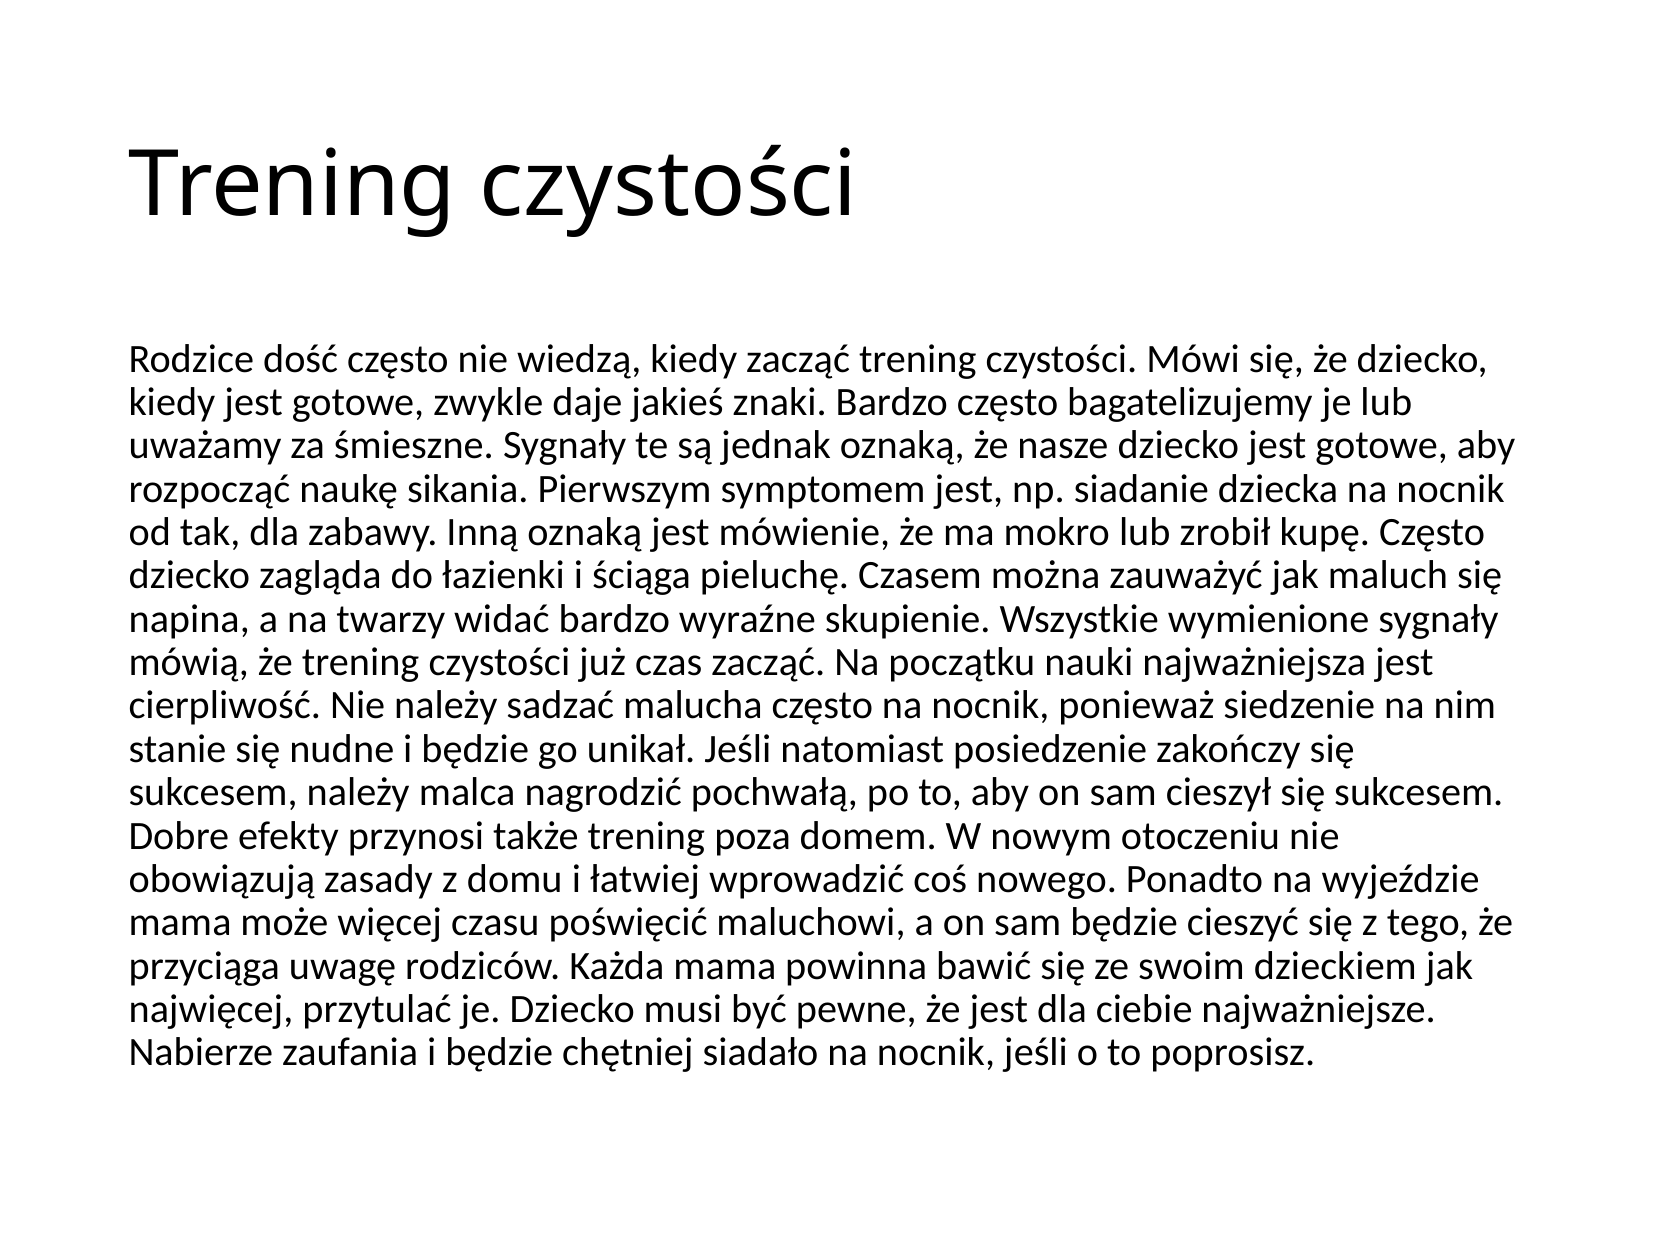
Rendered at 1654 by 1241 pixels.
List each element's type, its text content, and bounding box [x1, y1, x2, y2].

title Trening czystości [113, 65, 1540, 306]
list Rodzice dość często nie wiedzą, kiedy zacząć trening czystości. Mówi się, że dziecko, kiedy jest gotowe, zwykle daje jakieś znaki. Bardzo często bagatelizujemy je lub uważamy za śmieszne. Sygnały te są jednak oznaką, że nasze dziecko jest gotowe, aby rozpocząć naukę sikania. Pierwszym symptomem jest, np. siadanie dziecka na nocnik od tak, dla zabawy. Inną oznaką jest mówienie, że ma mokro lub zrobił kupę. Często dziecko zagląda do łazienki i ściąga pieluchę. Czasem można zauważyć jak maluch się napina, a na twarzy widać bardzo wyraźne skupienie. Wszystkie wymienione sygnały mówią, że trening czystości już czas zacząć. Na początku nauki najważniejsza jest cierpliwość. Nie należy sadzać malucha często na nocnik, ponieważ siedzenie na nim stanie się nudne i będzie go unikał. Jeśli natomiast posiedzenie zakończy się sukcesem, należy malca nagrodzić pochwałą, po to, aby on sam cieszył się sukcesem. Dobre efekty przynosi także trening poza domem. W nowym otoczeniu nie obowiązują zasady z domu i łatwiej wprowadzić coś nowego. Ponadto na wyjeździe mama może więcej czasu poświęcić maluchowi, a on sam będzie cieszyć się z tego, że przyciąga uwagę rodziców. Każda mama powinna bawić się ze swoim dzieckiem jak najwięcej, przytulać je. Dziecko musi być pewne, że jest dla ciebie najważniejsze. Nabierze zaufania i będzie chętniej siadało na nocnik, jeśli o to poprosisz. [113, 330, 1540, 1117]
